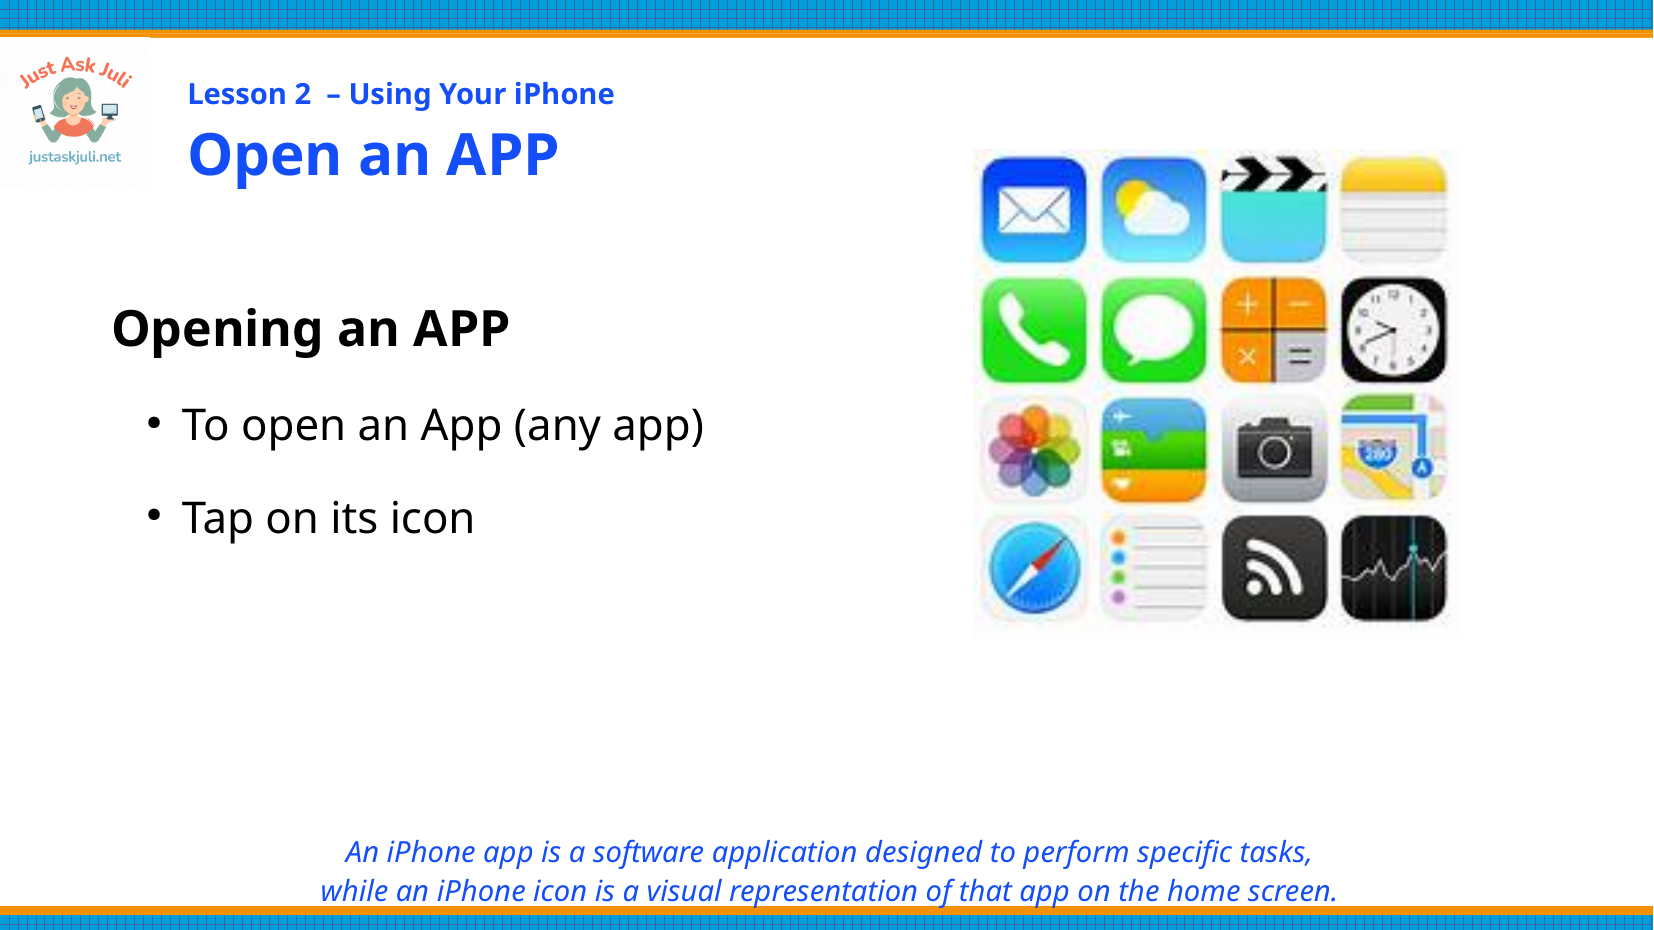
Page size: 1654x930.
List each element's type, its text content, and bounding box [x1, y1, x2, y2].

text_box Lesson 2 – Using Your iPhone Open an APP [187, 67, 780, 199]
text_box Opening an APP To open an App (any app) Tap on its icon [110, 276, 973, 563]
picture [0, 37, 150, 188]
text_box An iPhone app is a software application designed to perform specific tasks, while an iPhone icon is a visual representation of that app on the home screen. [74, 824, 1593, 865]
picture [973, 149, 1462, 639]
